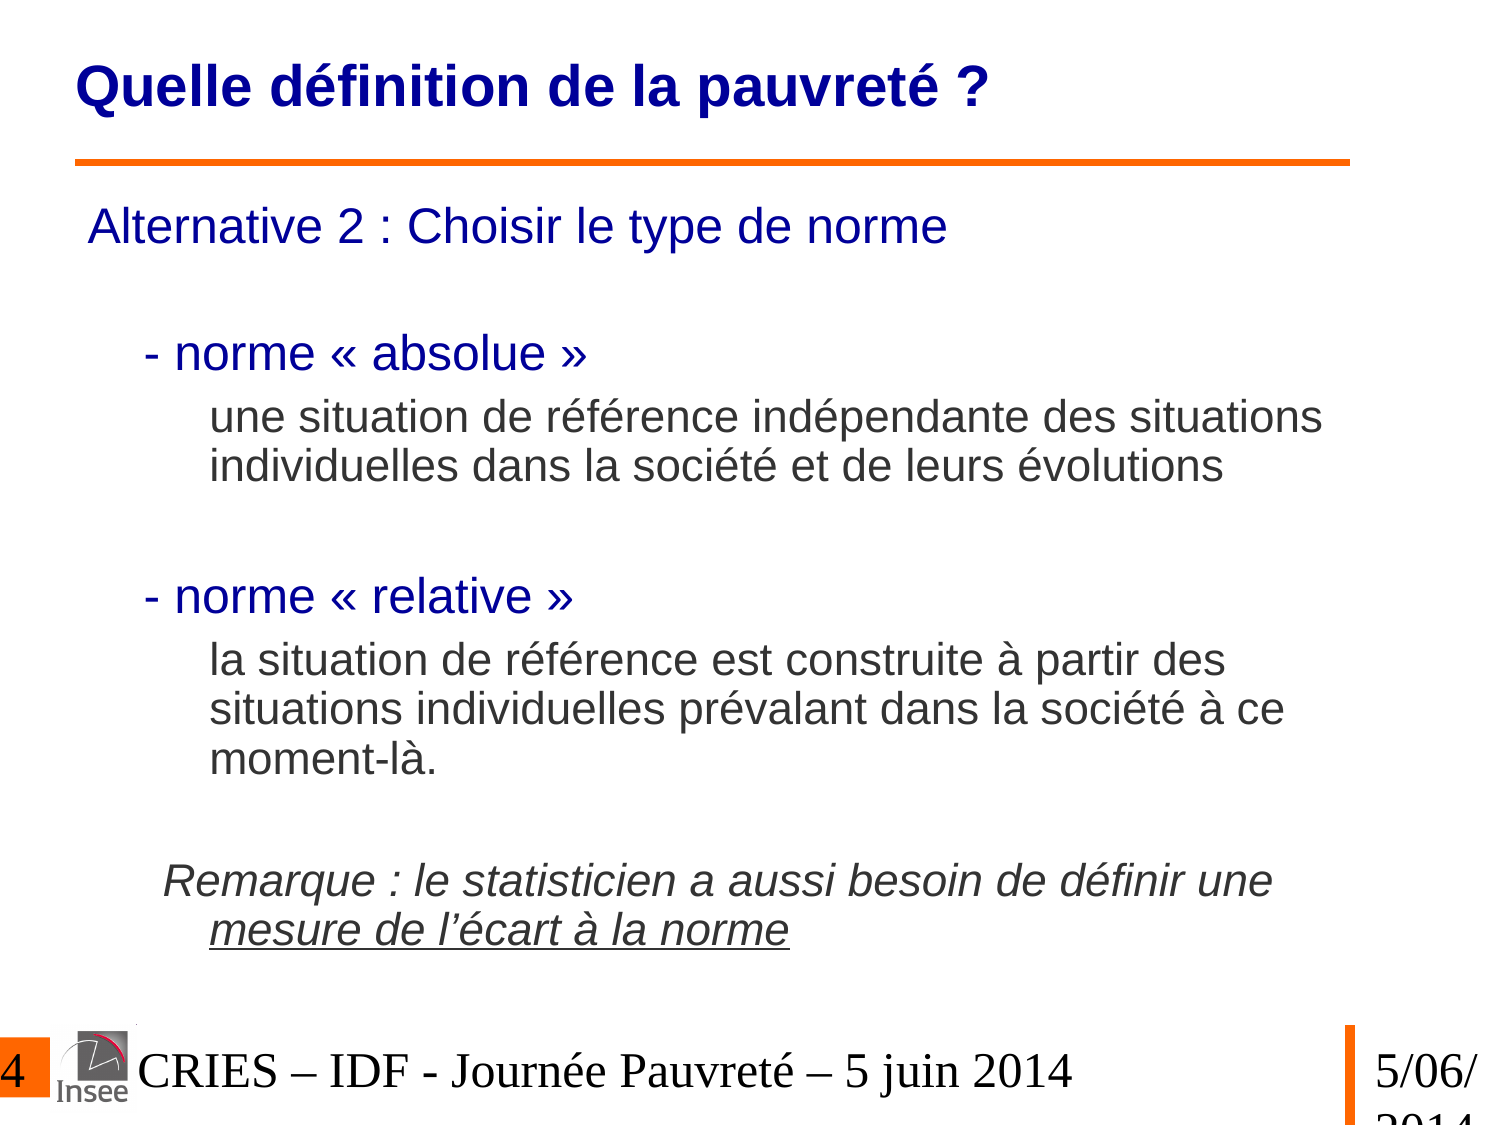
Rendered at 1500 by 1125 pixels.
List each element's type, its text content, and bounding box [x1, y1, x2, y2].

title Quelle définition de la pauvreté ? [75, 37, 1351, 138]
list Alternative 2 : Choisir le type de norme - norme « absolue » une situation de référence indépendante des situations individuelles dans la société et de leurs évolutions - norme « relative » la situation de référence est construite à partir des situations individuelles prévalant dans la société à ce moment-là. Remarque : le statisticien a aussi besoin de définir une mesure de l’écart à la norme [87, 199, 1426, 988]
picture [50, 1024, 137, 1113]
